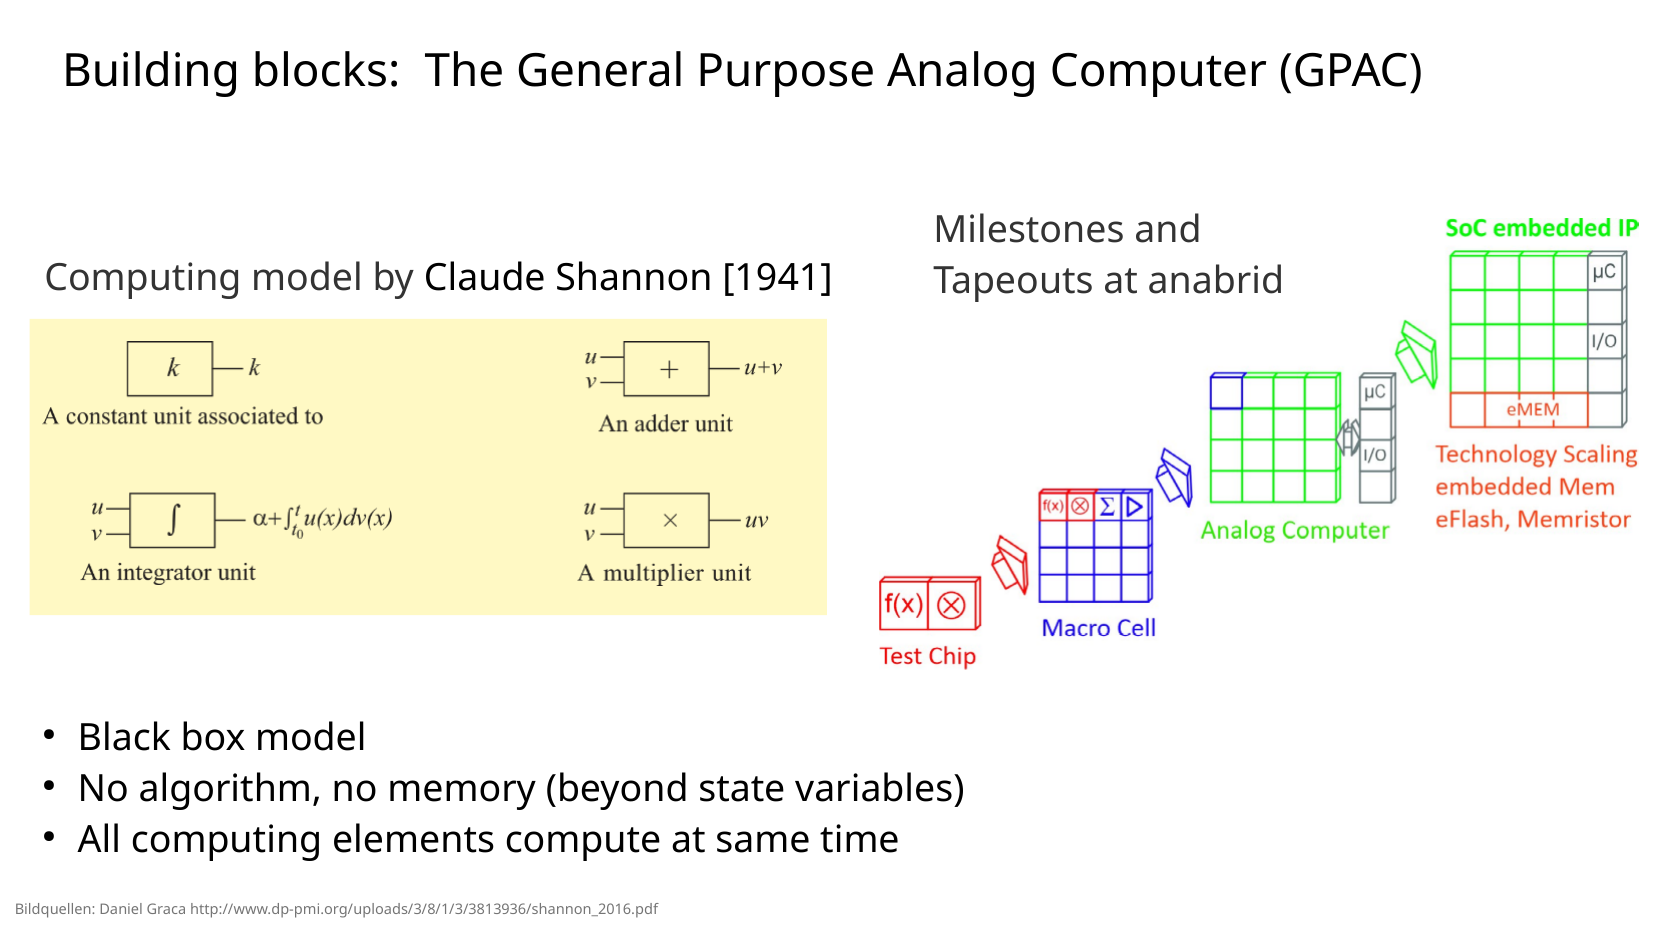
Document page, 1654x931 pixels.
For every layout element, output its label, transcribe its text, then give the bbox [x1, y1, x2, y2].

text_box Computing model by Claude Shannon [1941] [29, 242, 857, 638]
text_box Bildquellen: Daniel Graca http://www.dp-pmi.org/uploads/3/8/1/3/3813936/shannon_2016.pdf [0, 891, 1654, 931]
text_box Black box model No algorithm, no memory (beyond state variables) All computing elements compute at same time [27, 702, 1182, 854]
text_box Milestones and Tapeouts at anabrid [918, 195, 1312, 301]
picture [879, 218, 1639, 670]
text_box Building blocks: The General Purpose Analog Computer (GPAC) [47, 29, 1613, 155]
